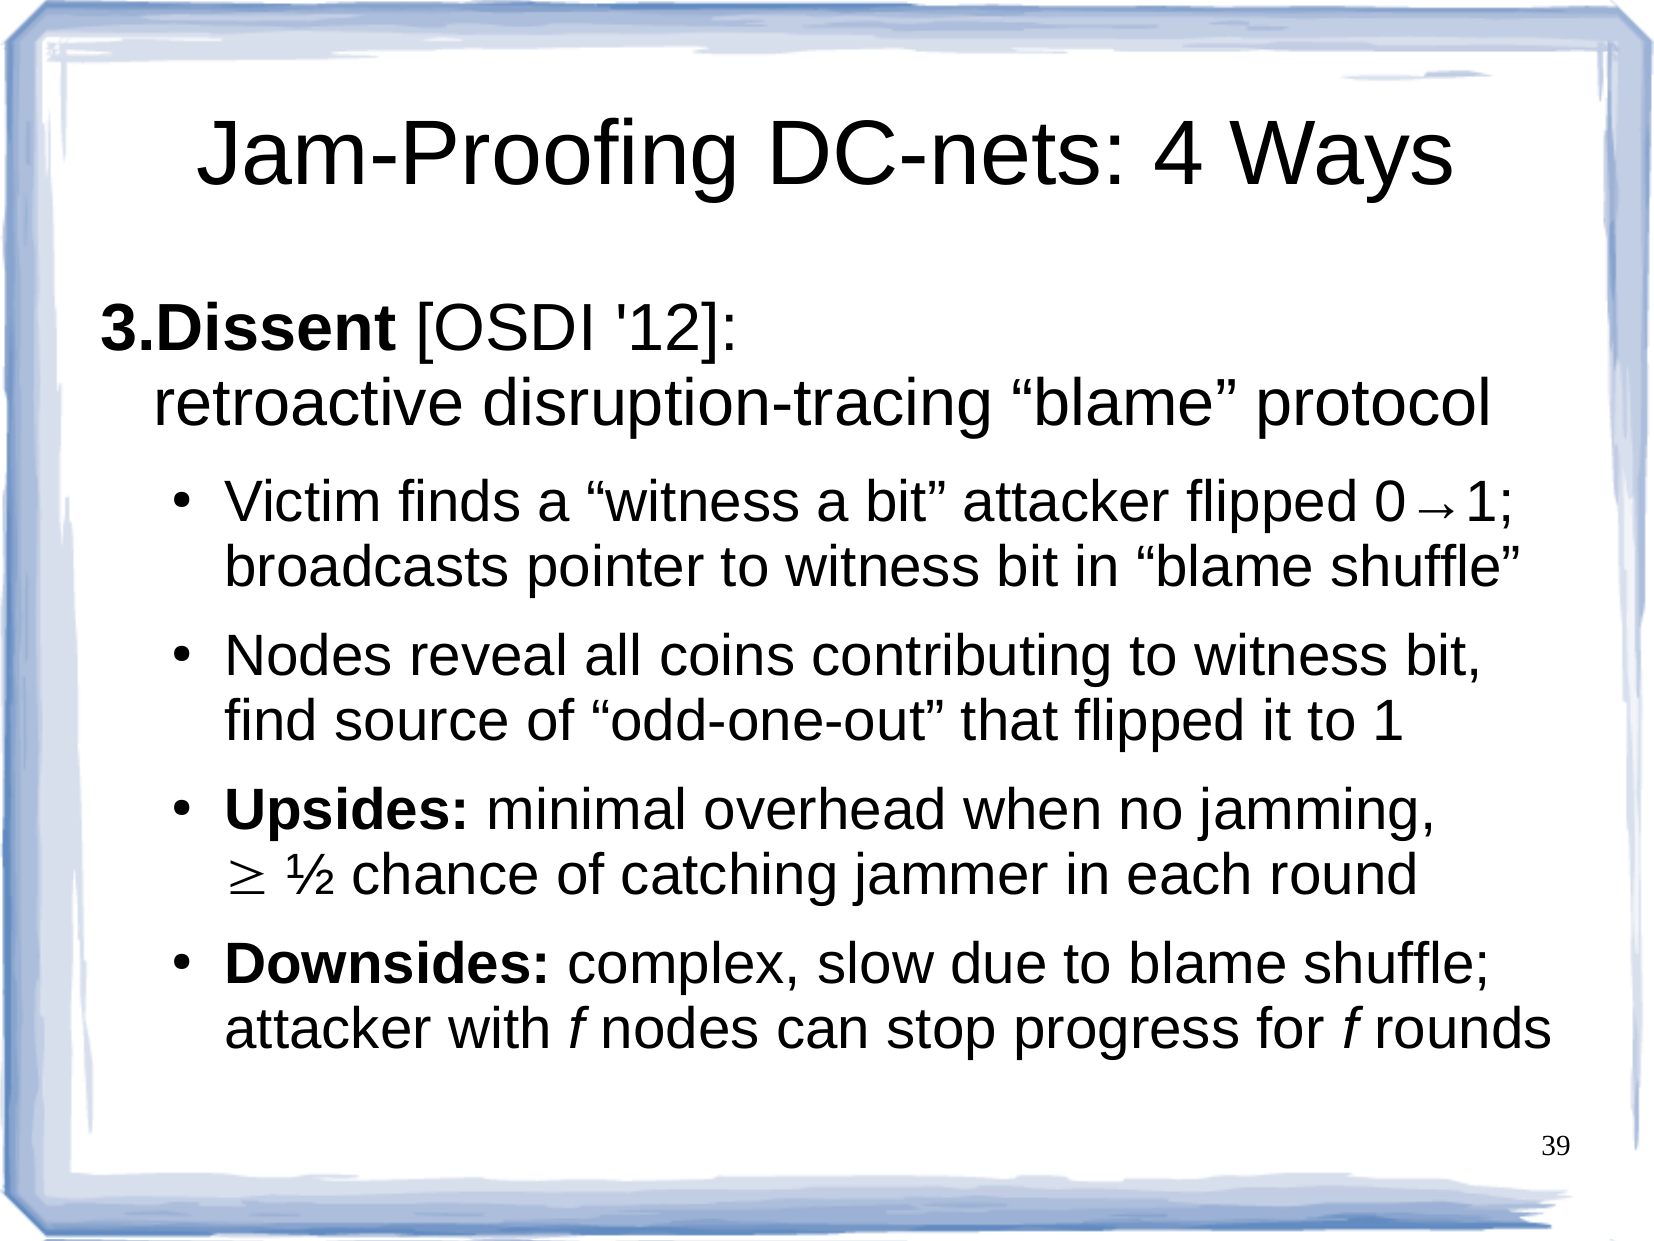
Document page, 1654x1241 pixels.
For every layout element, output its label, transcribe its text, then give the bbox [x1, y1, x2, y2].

picture [0, 0, 1654, 1241]
title Jam-Proofing DC-nets: 4 Ways [82, 49, 1571, 257]
list Dissent [OSDI '12]: retroactive disruption-tracing “blame” protocol Victim finds a “witness a bit” attacker flipped 0→1; broadcasts pointer to witness bit in “blame shuffle” Nodes reveal all coins contributing to witness bit, find source of “odd-one-out” that flipped it to 1 Upsides: minimal overhead when no jamming, ≥ ½ chance of catching jammer in each round Downsides: complex, slow due to blame shuffle; attacker with f nodes can stop progress for f rounds [82, 290, 1571, 1109]
